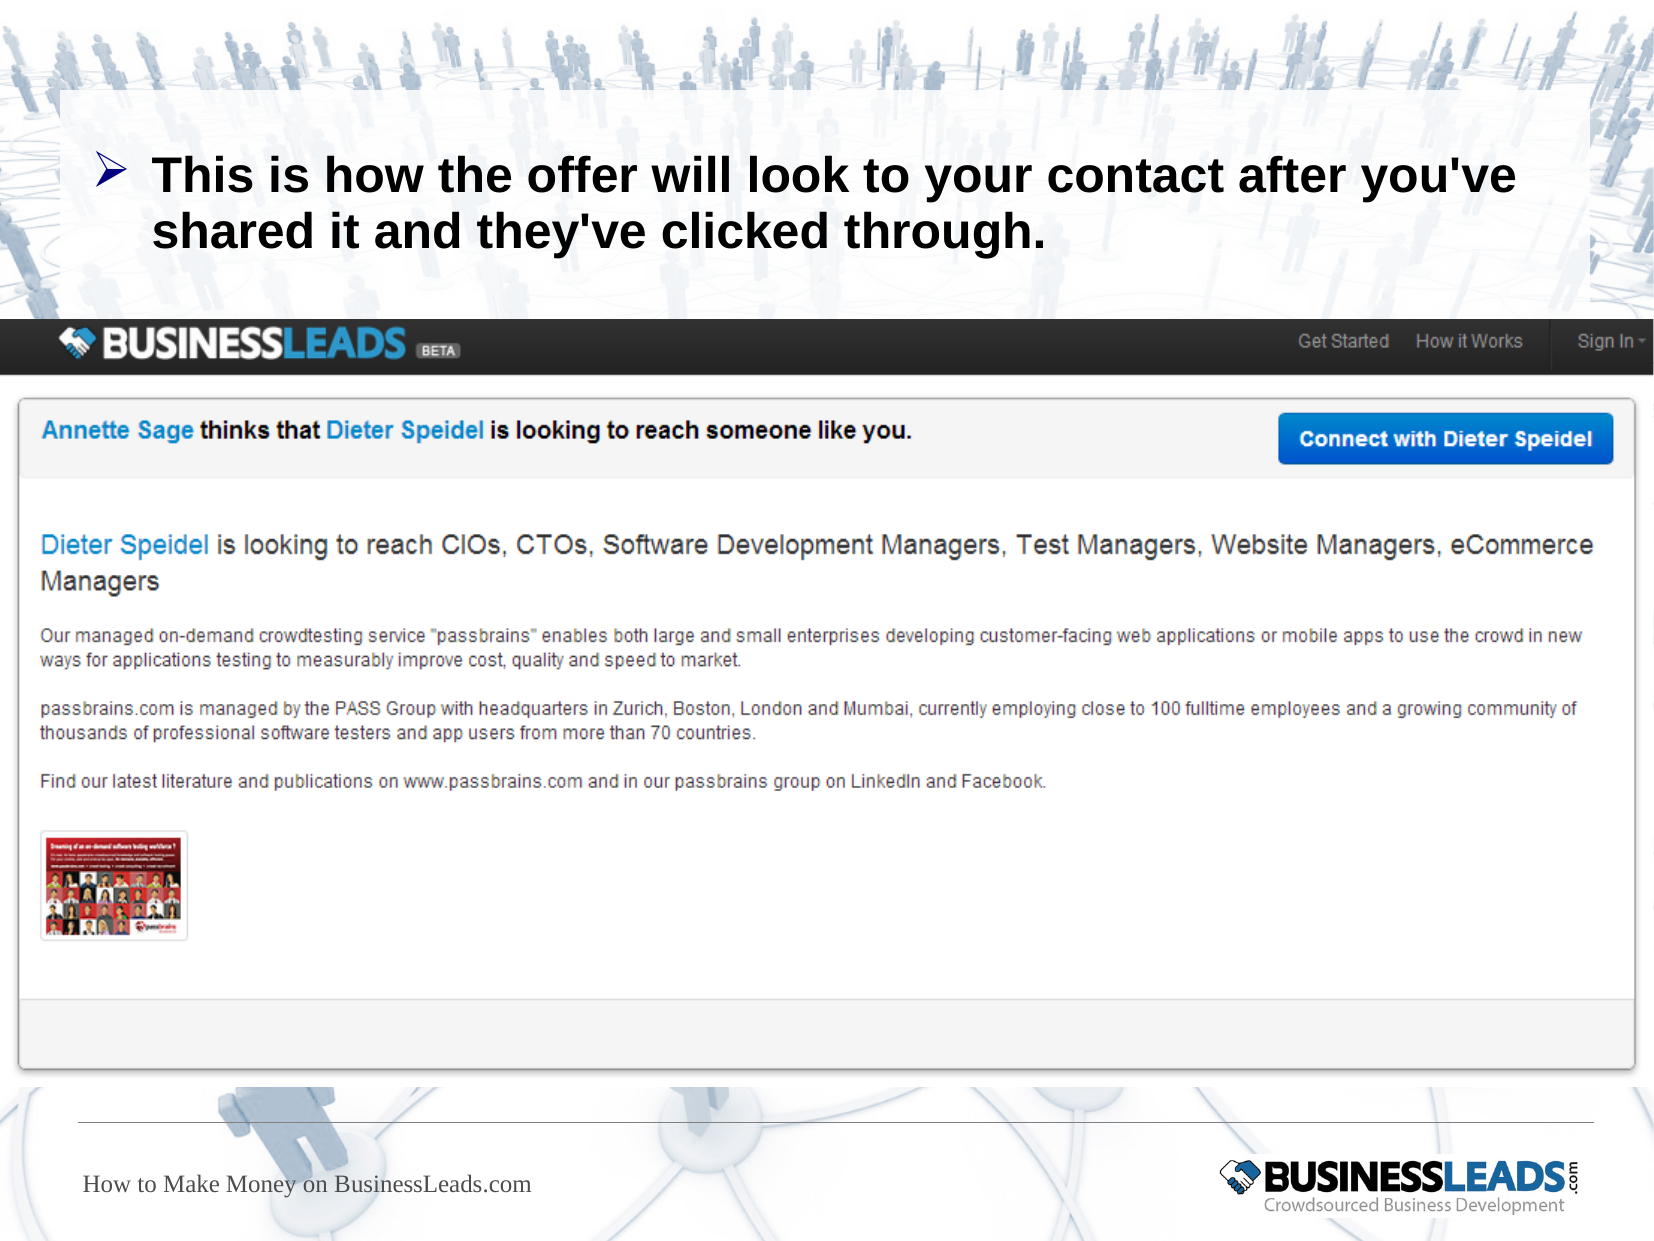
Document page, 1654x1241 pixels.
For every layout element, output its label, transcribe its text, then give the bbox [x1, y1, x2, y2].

list This is how the offer will look to your contact after you've shared it and they've clicked through. [91, 147, 1562, 319]
picture [0, 3, 1654, 1241]
